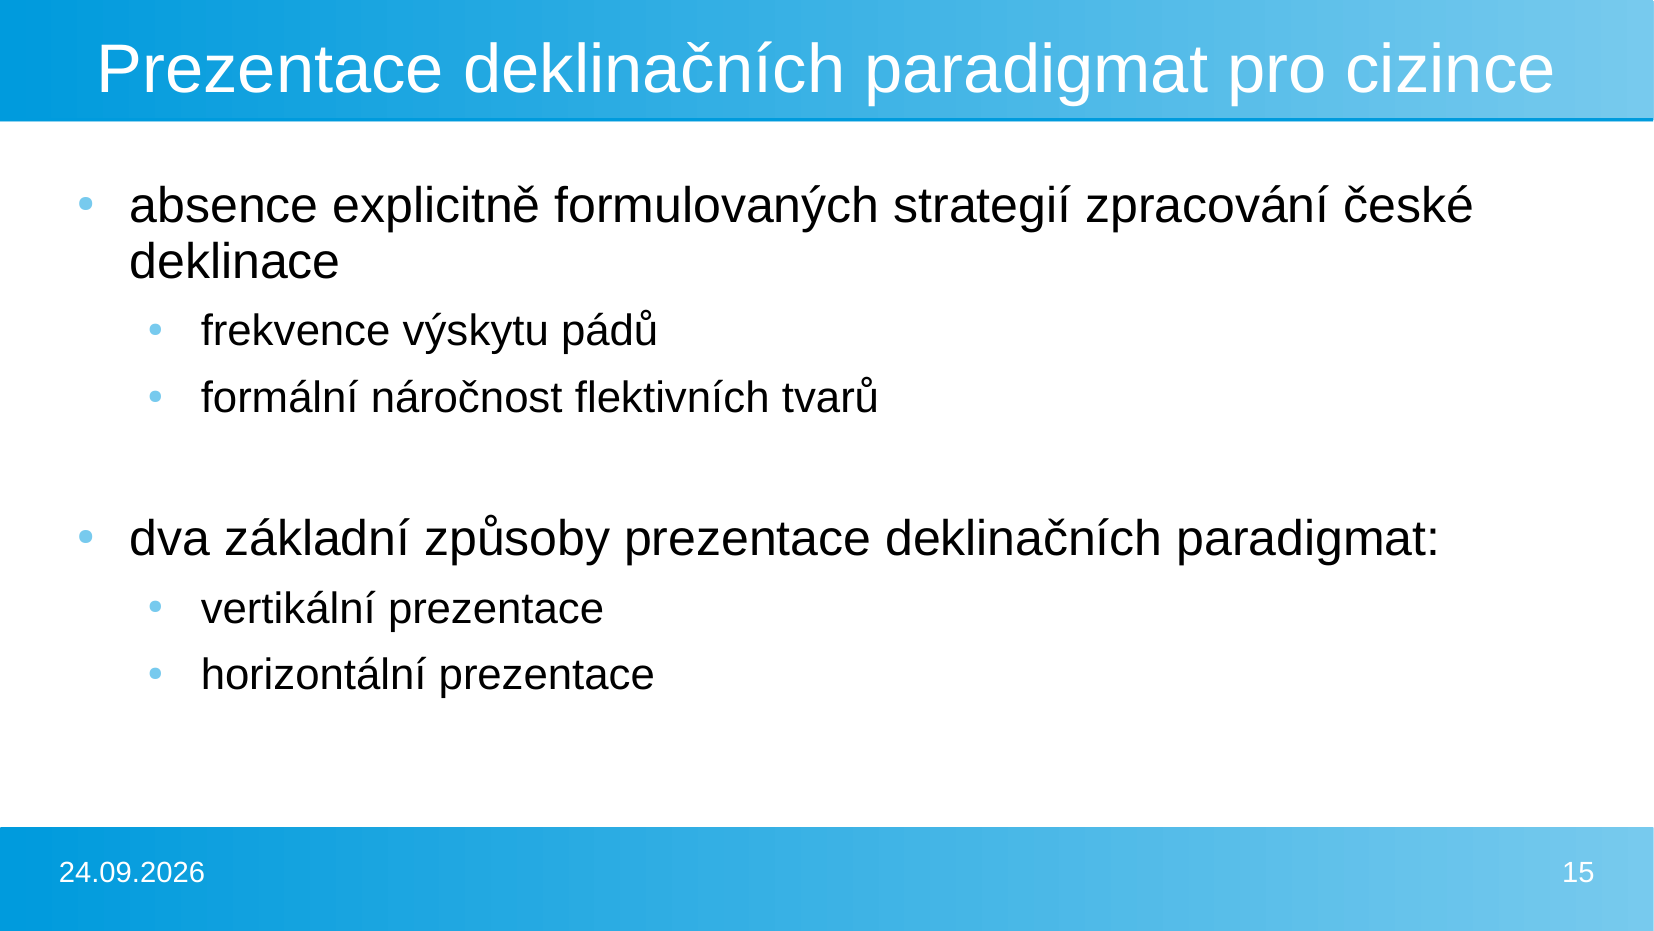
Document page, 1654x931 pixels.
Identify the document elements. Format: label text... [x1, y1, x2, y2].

list absence explicitně formulovaných strategií zpracování české deklinace frekvence výskytu pádů formální náročnost flektivních tvarů dva základní způsoby prezentace deklinačních paradigmat: vertikální prezentace horizontální prezentace [59, 177, 1595, 768]
title Prezentace deklinačních paradigmat pro cizince [59, 29, 1595, 108]
